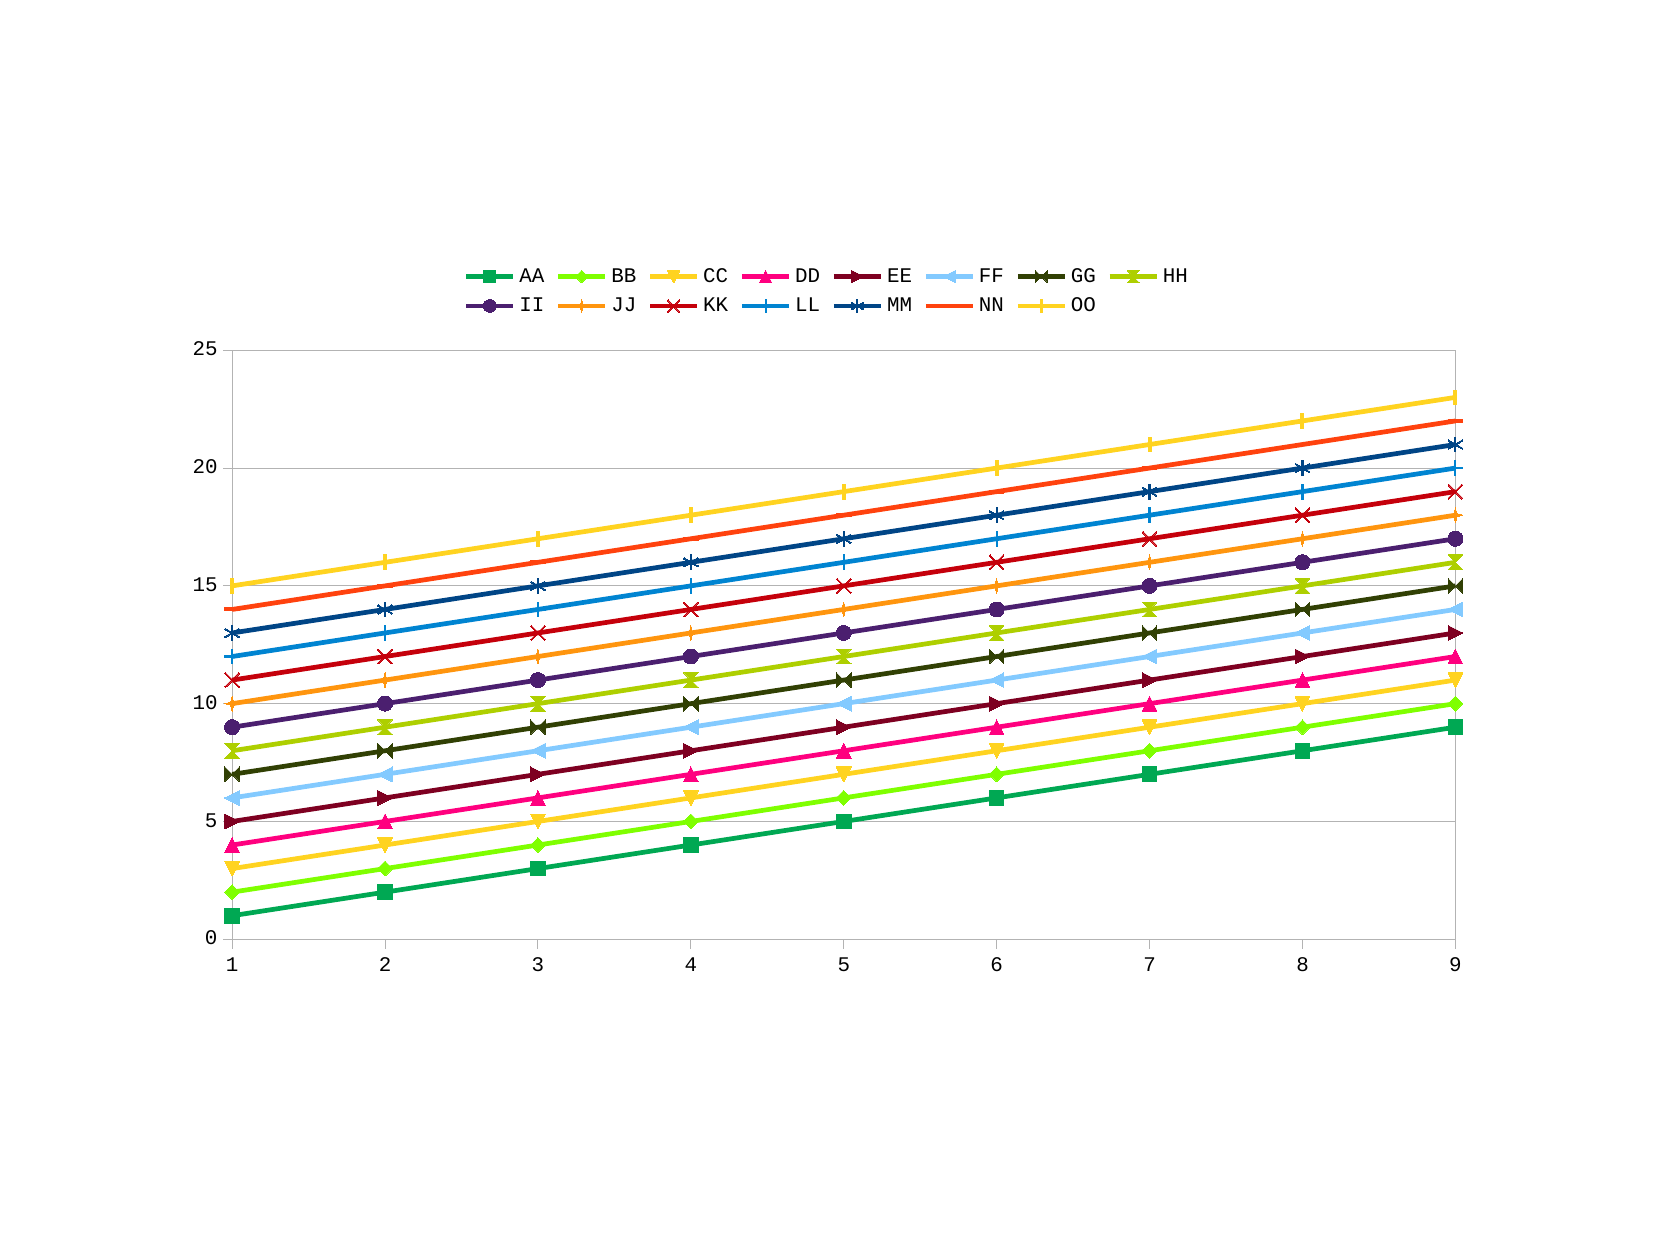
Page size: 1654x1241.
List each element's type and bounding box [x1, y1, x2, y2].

chart [165, 248, 1489, 993]
